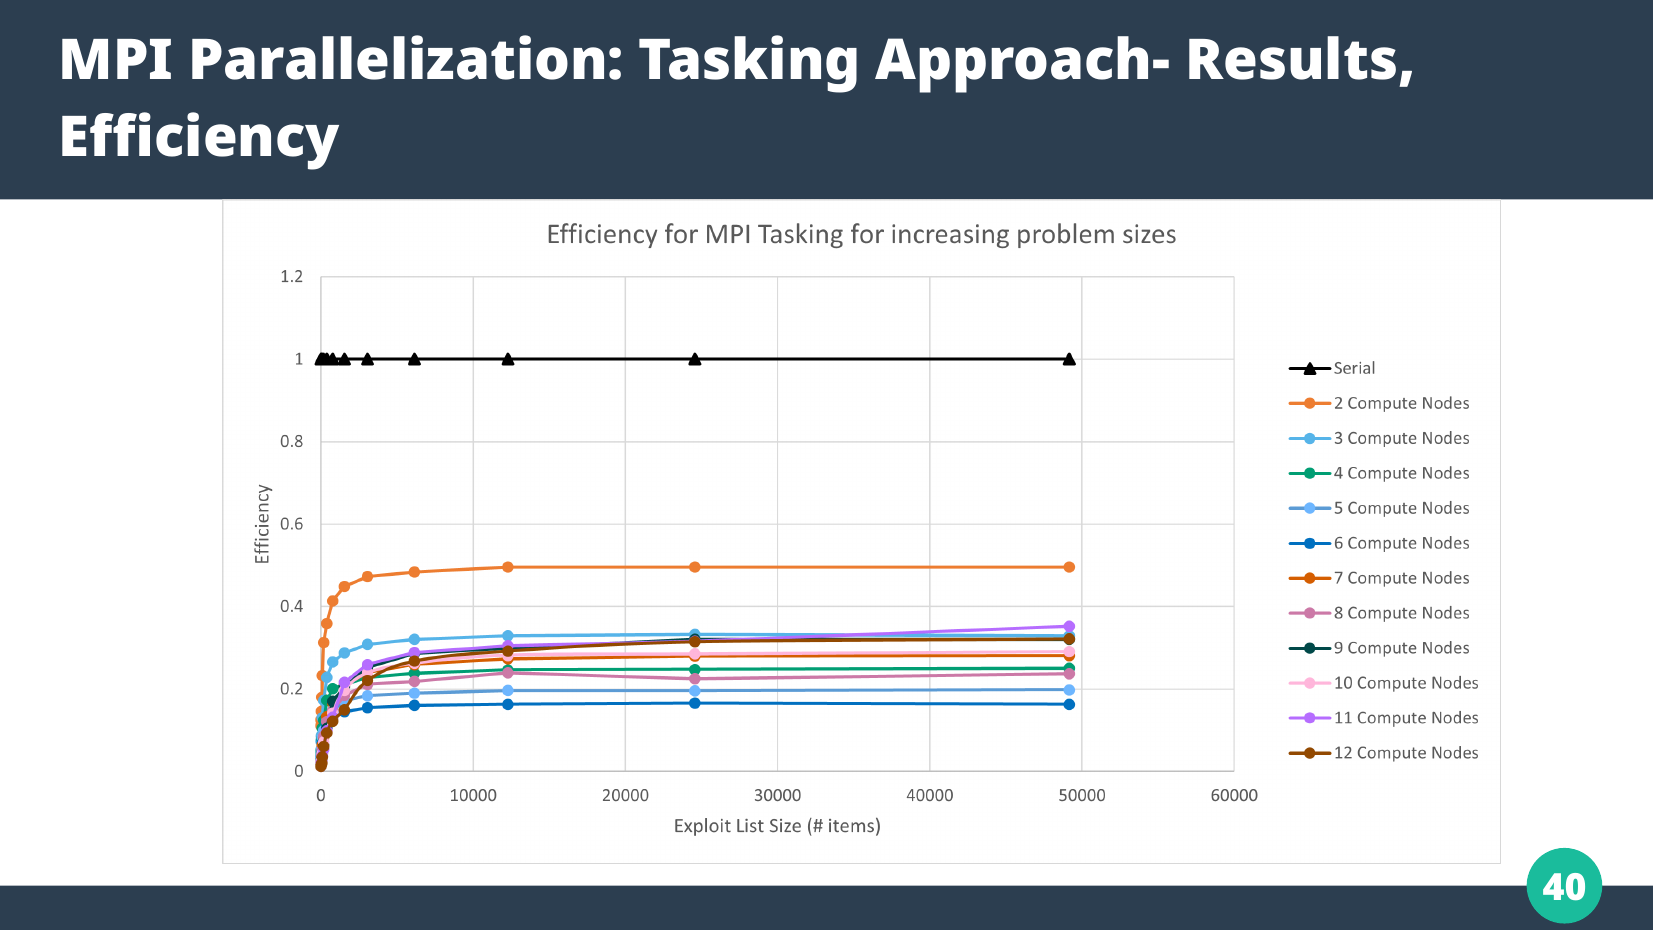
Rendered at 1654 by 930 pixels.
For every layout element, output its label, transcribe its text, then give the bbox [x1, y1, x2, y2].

picture [222, 199, 1501, 864]
title MPI Parallelization: Tasking Approach- Results, Efficiency [58, 36, 1594, 155]
